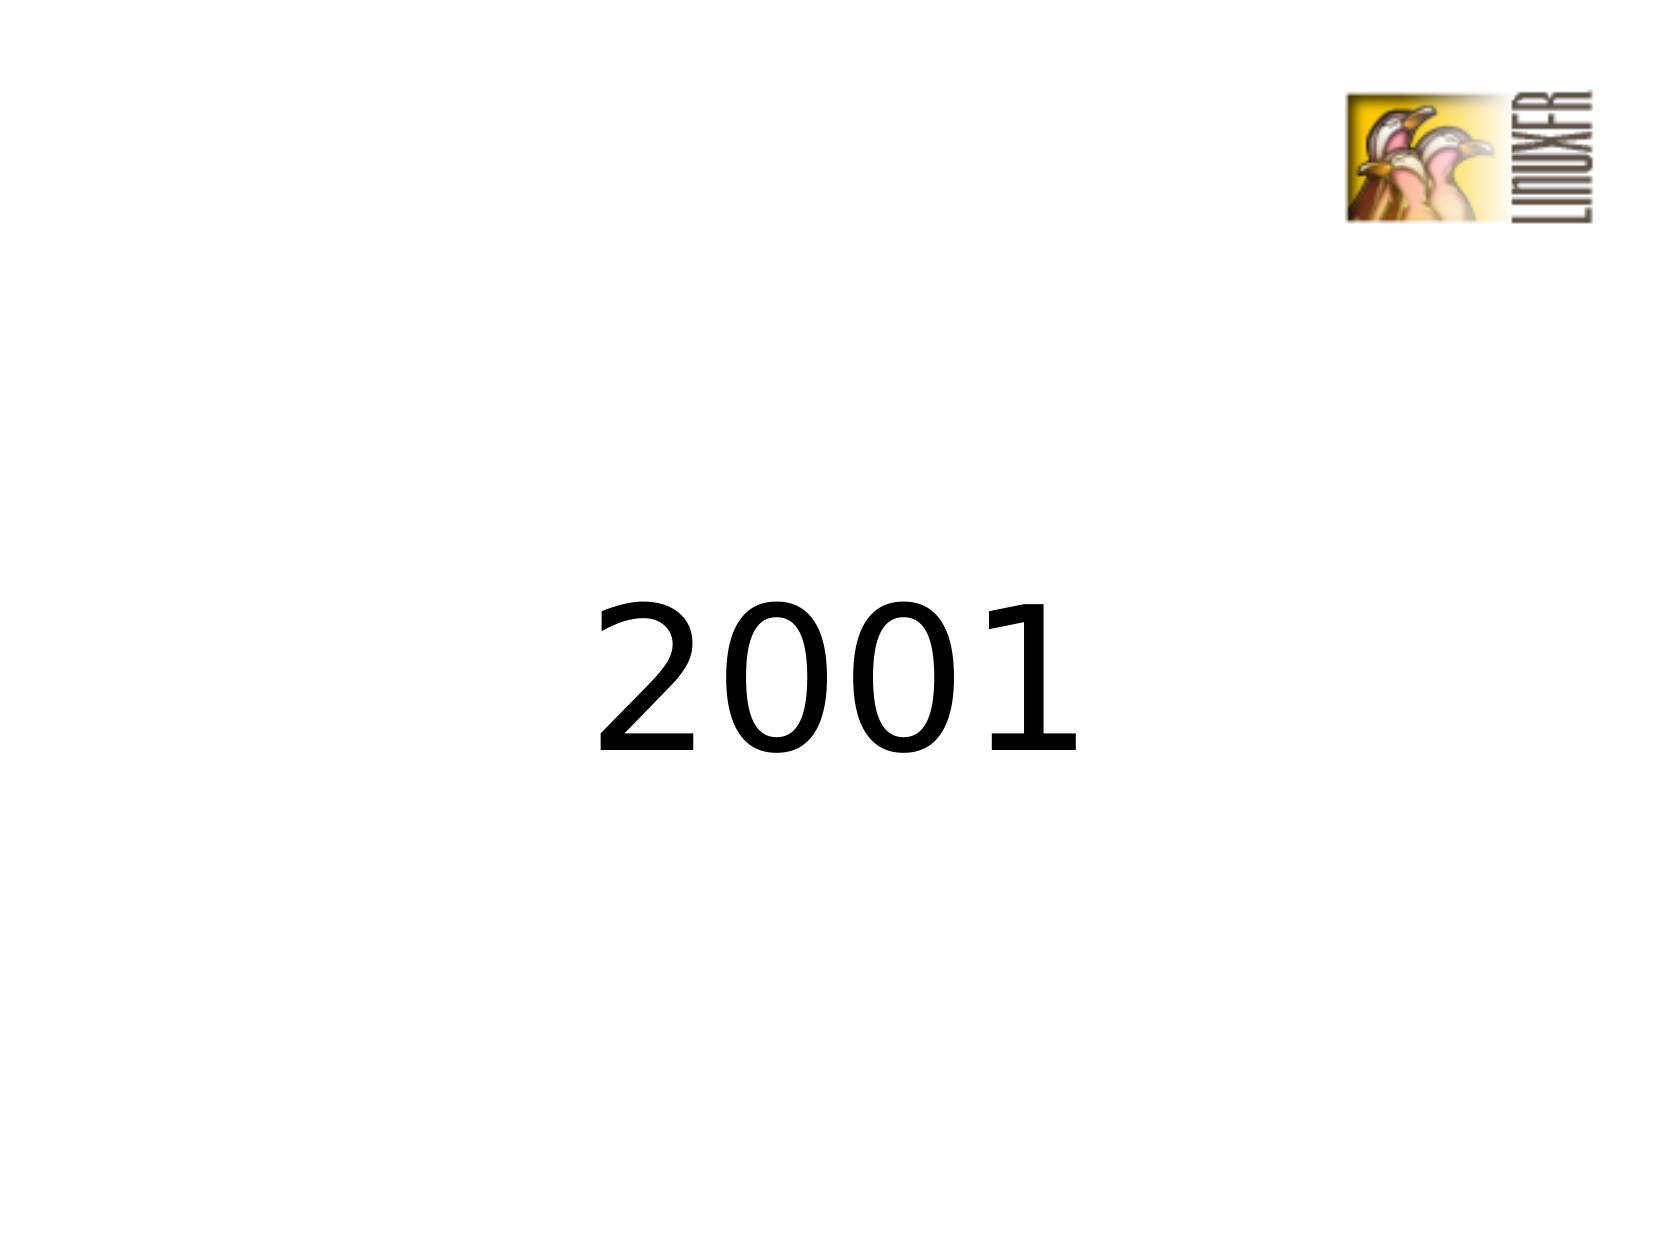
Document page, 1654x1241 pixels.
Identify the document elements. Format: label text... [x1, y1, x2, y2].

picture [1341, 88, 1601, 229]
subtitle 2001 [54, 259, 1628, 1103]
